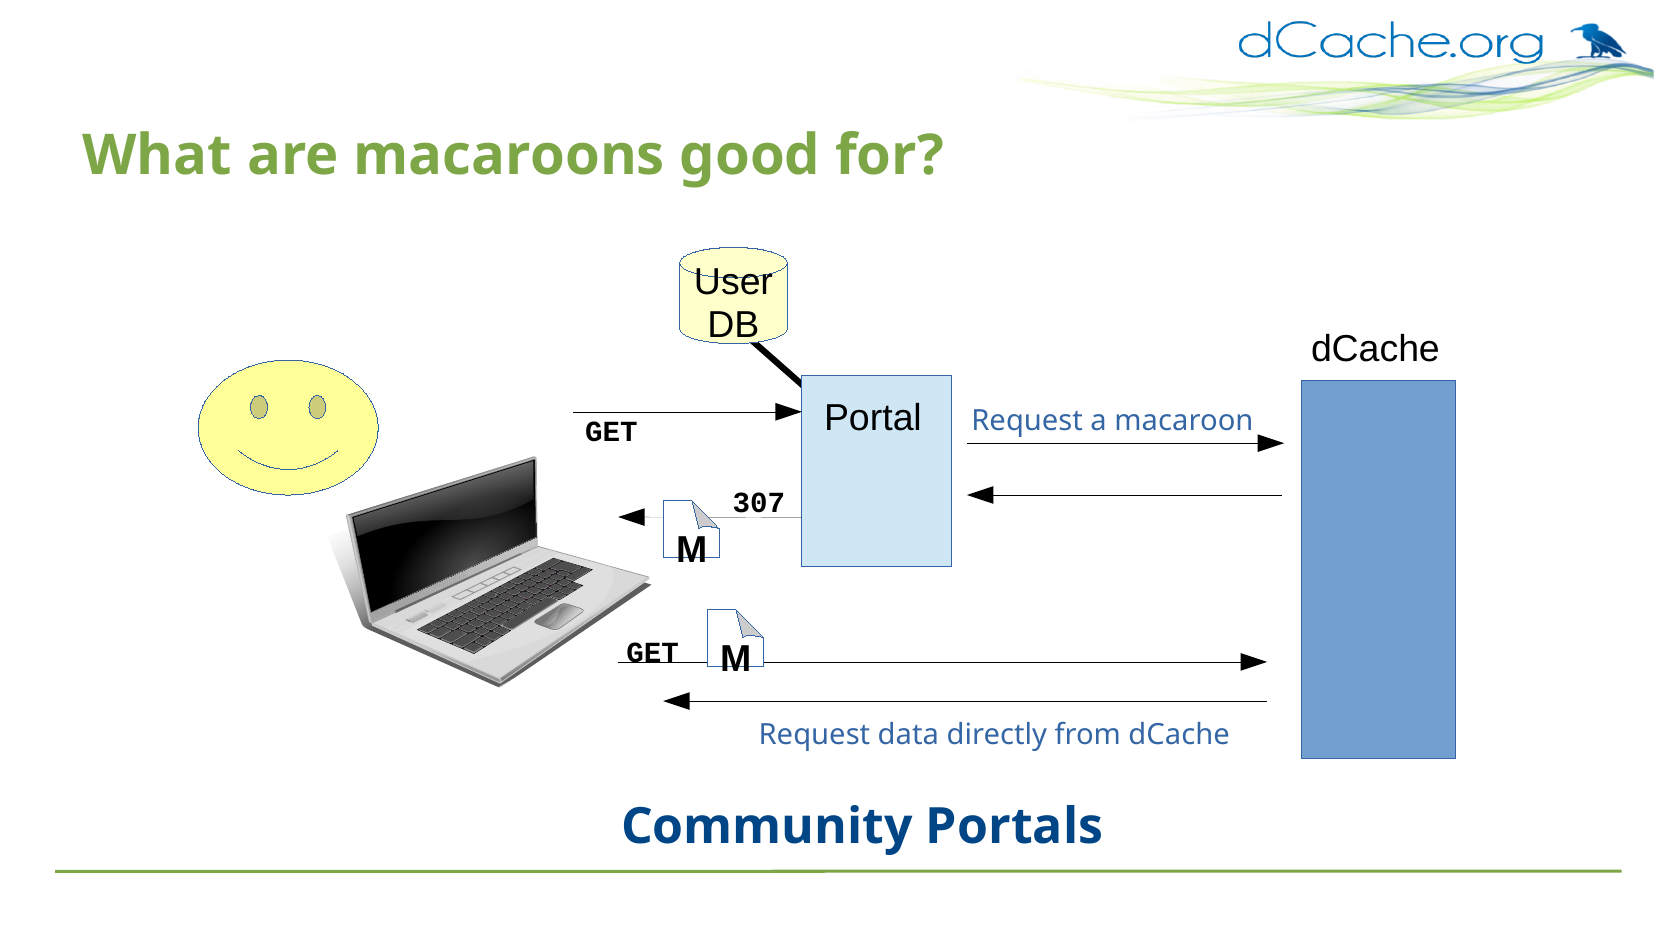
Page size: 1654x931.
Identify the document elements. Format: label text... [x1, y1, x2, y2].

text_box Request a macaroon [956, 392, 1289, 458]
text_box GET [659, 631, 694, 680]
picture [319, 456, 659, 694]
text_box M [705, 630, 753, 687]
text_box [707, 609, 764, 667]
text_box [663, 500, 720, 558]
text_box dCache [1295, 319, 1456, 394]
picture [956, 12, 1654, 127]
text_box User DB [679, 247, 788, 344]
text_box [1301, 394, 1456, 759]
text_box M [661, 520, 709, 578]
text_box [801, 375, 952, 567]
text_box GET [570, 409, 653, 456]
text_box 307 [717, 480, 801, 529]
text_box Request data directly from dCache [743, 706, 1279, 772]
text_box Portal [805, 389, 941, 447]
text_box [198, 360, 379, 496]
list Community Portals [503, 789, 1151, 861]
title What are macaroons good for? [82, 116, 1605, 189]
